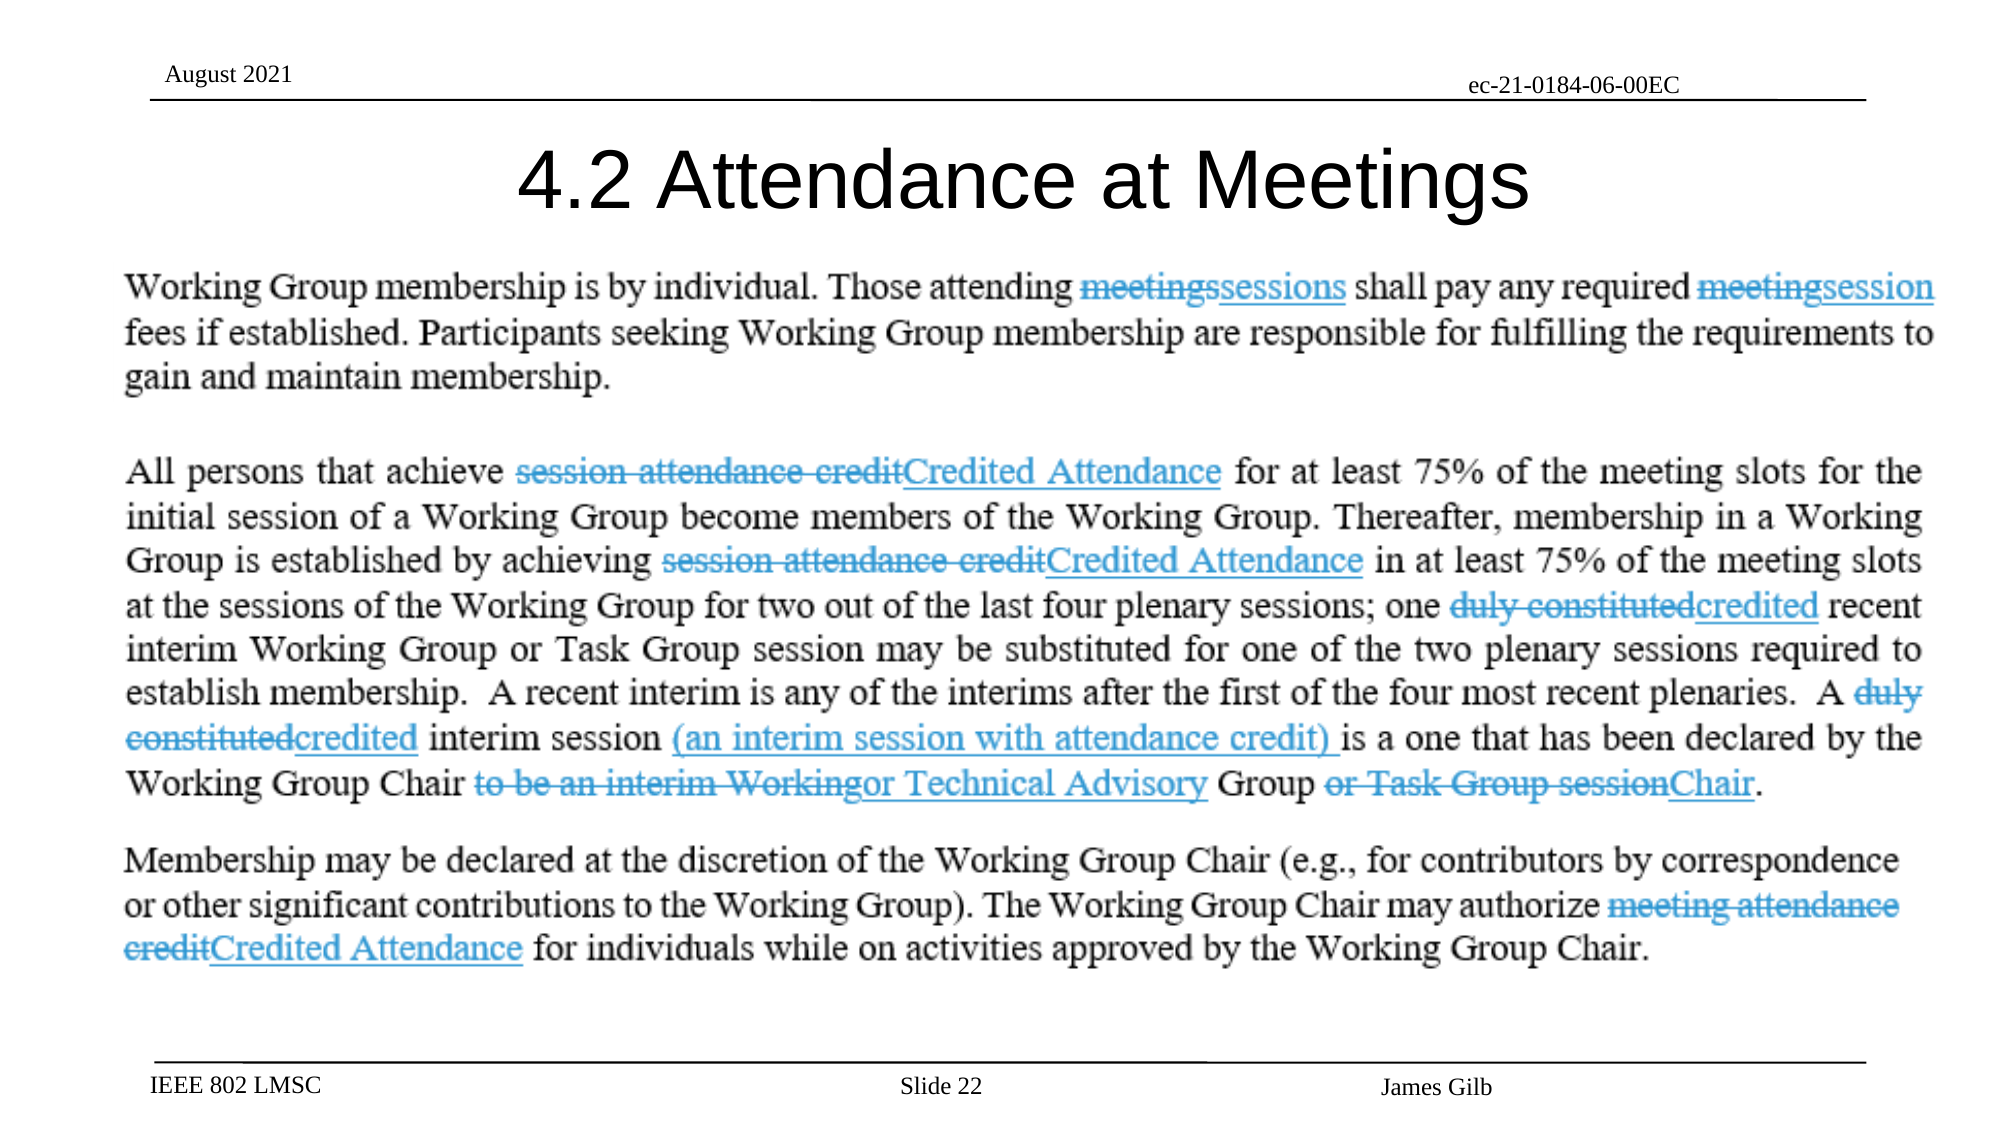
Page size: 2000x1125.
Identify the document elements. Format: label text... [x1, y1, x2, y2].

title 4.2 Attendance at Meetings [149, 112, 1900, 238]
picture [112, 838, 1918, 976]
picture [122, 450, 1941, 826]
text_box Slide [799, 1069, 1083, 1108]
picture [112, 262, 1951, 402]
